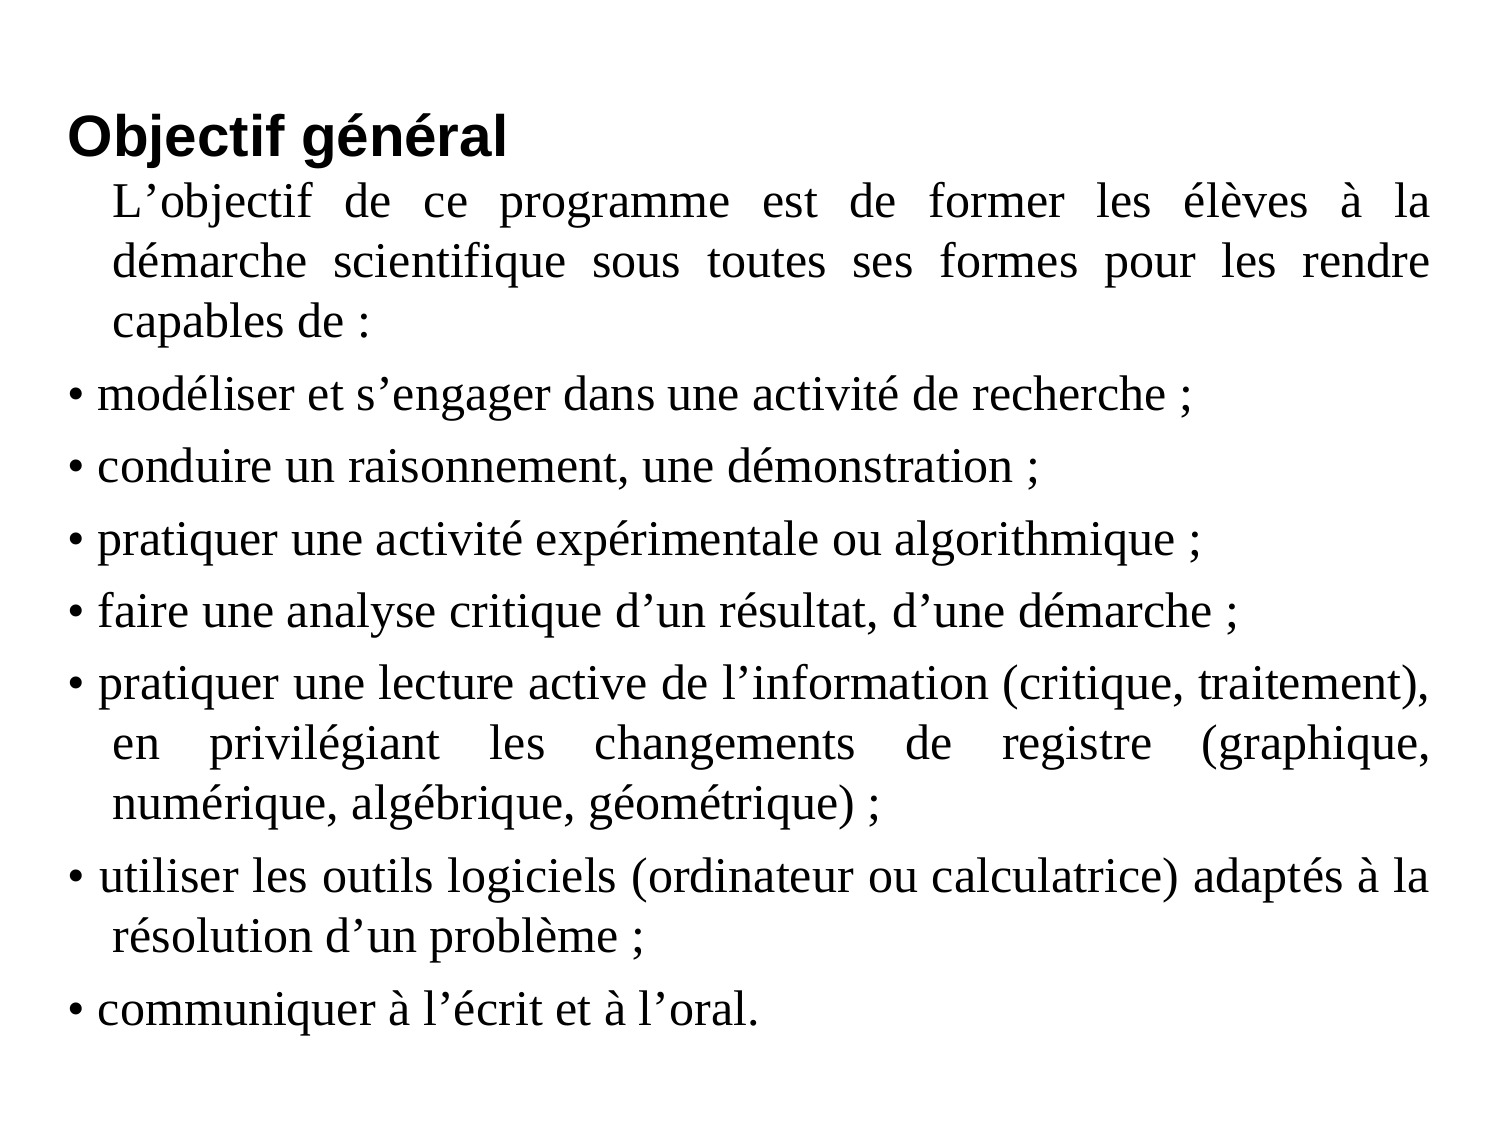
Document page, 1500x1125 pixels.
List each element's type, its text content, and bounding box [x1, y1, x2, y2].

text_box Objectif général L’objectif de ce programme est de former les élèves à la démarche scientifique sous toutes ses formes pour les rendre capables de : • modéliser et s’engager dans une activité de recherche ; • conduire un raisonnement, une démonstration ; • pratiquer une activité expérimentale ou algorithmique ; • faire une analyse critique d’un résultat, d’une démarche ; • pratiquer une lecture active de l’information (critique, traitement), en privilégiant les changements de registre (graphique, numérique, algébrique, géométrique) ; • utiliser les outils logiciels (ordinateur ou calculatrice) adaptés à la résolution d’un problème ; • communiquer à l’écrit et à l’oral. [53, 90, 1447, 1043]
